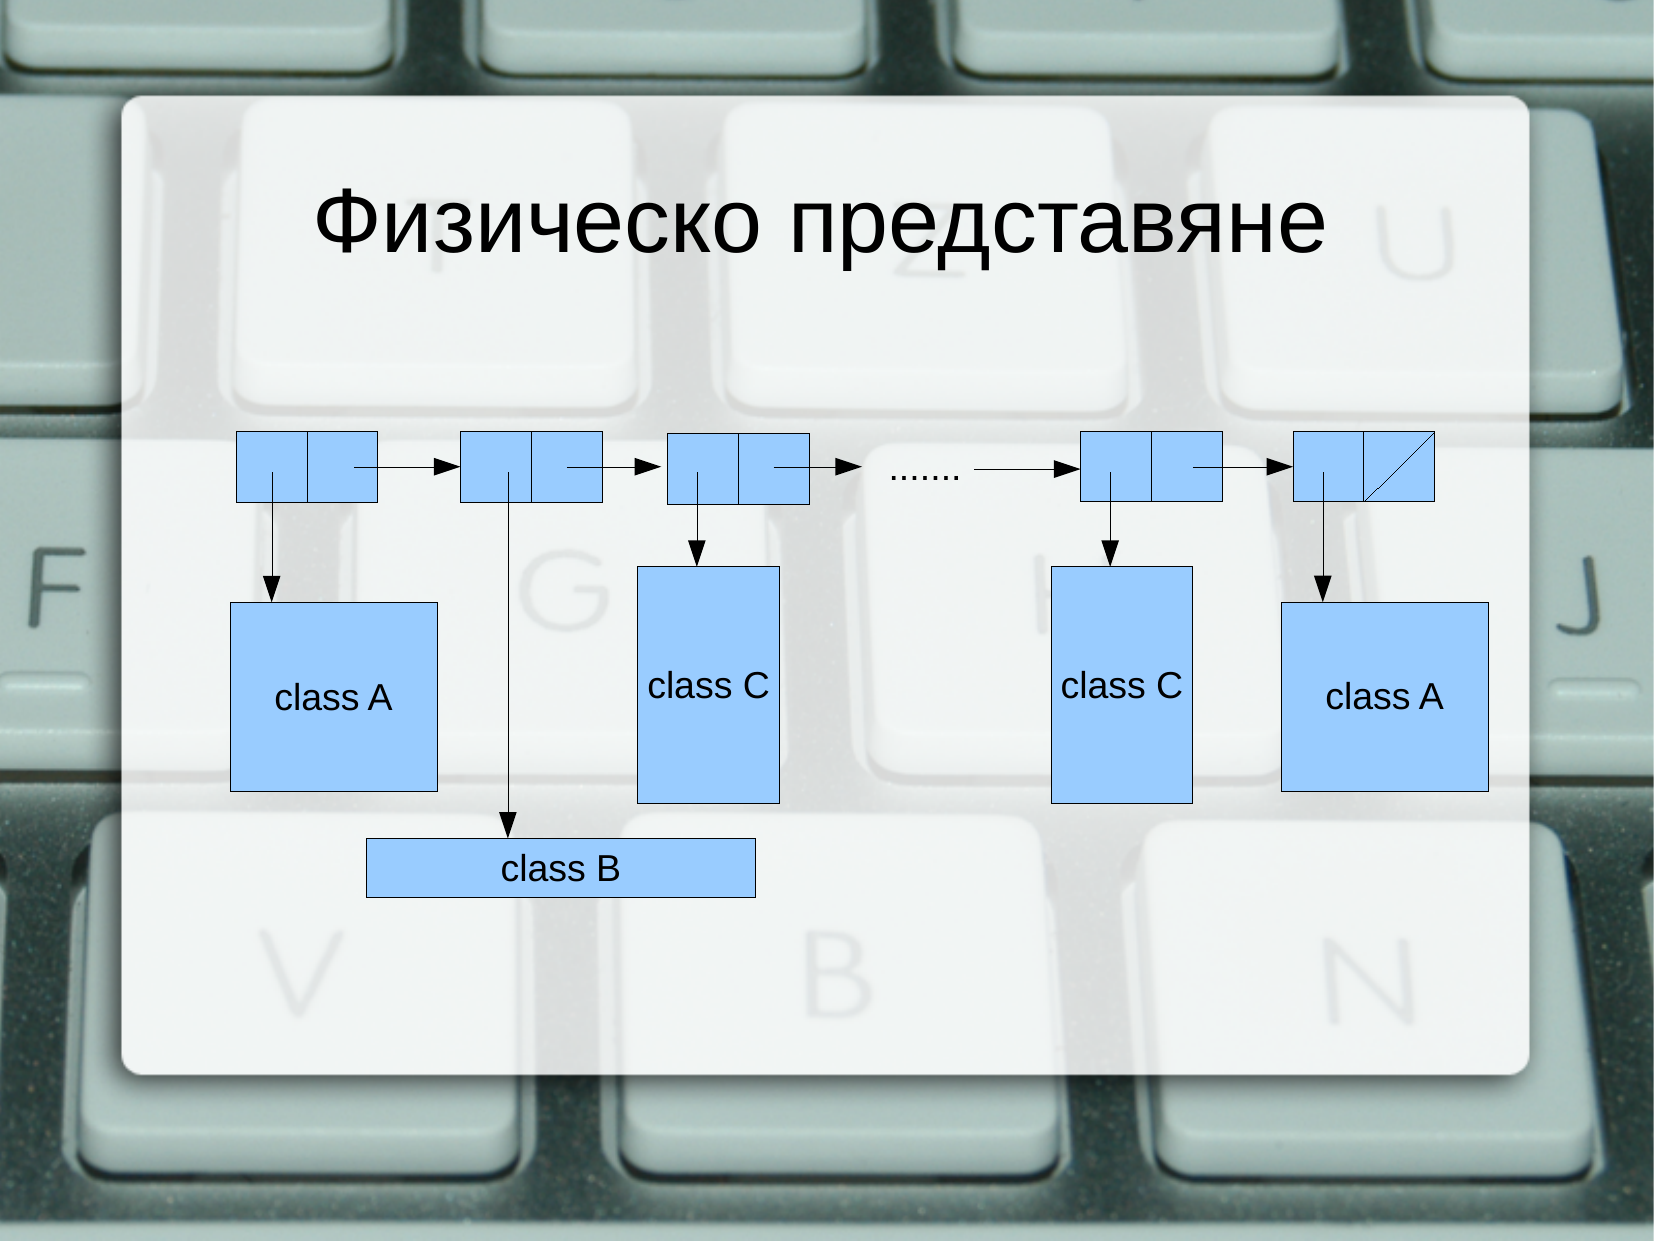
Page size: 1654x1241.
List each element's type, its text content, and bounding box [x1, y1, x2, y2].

text_box [1080, 431, 1223, 502]
text_box class B [366, 838, 756, 898]
text_box class A [1281, 602, 1489, 792]
text_box [236, 431, 378, 503]
text_box class C [1051, 566, 1193, 804]
title Физическо представяне [135, 117, 1506, 325]
text_box class A [230, 602, 438, 792]
text_box class C [637, 566, 780, 804]
text_box [667, 433, 810, 505]
text_box ....... [873, 439, 981, 497]
text_box [460, 431, 603, 503]
picture [0, 0, 1654, 1241]
text_box [1293, 431, 1435, 502]
